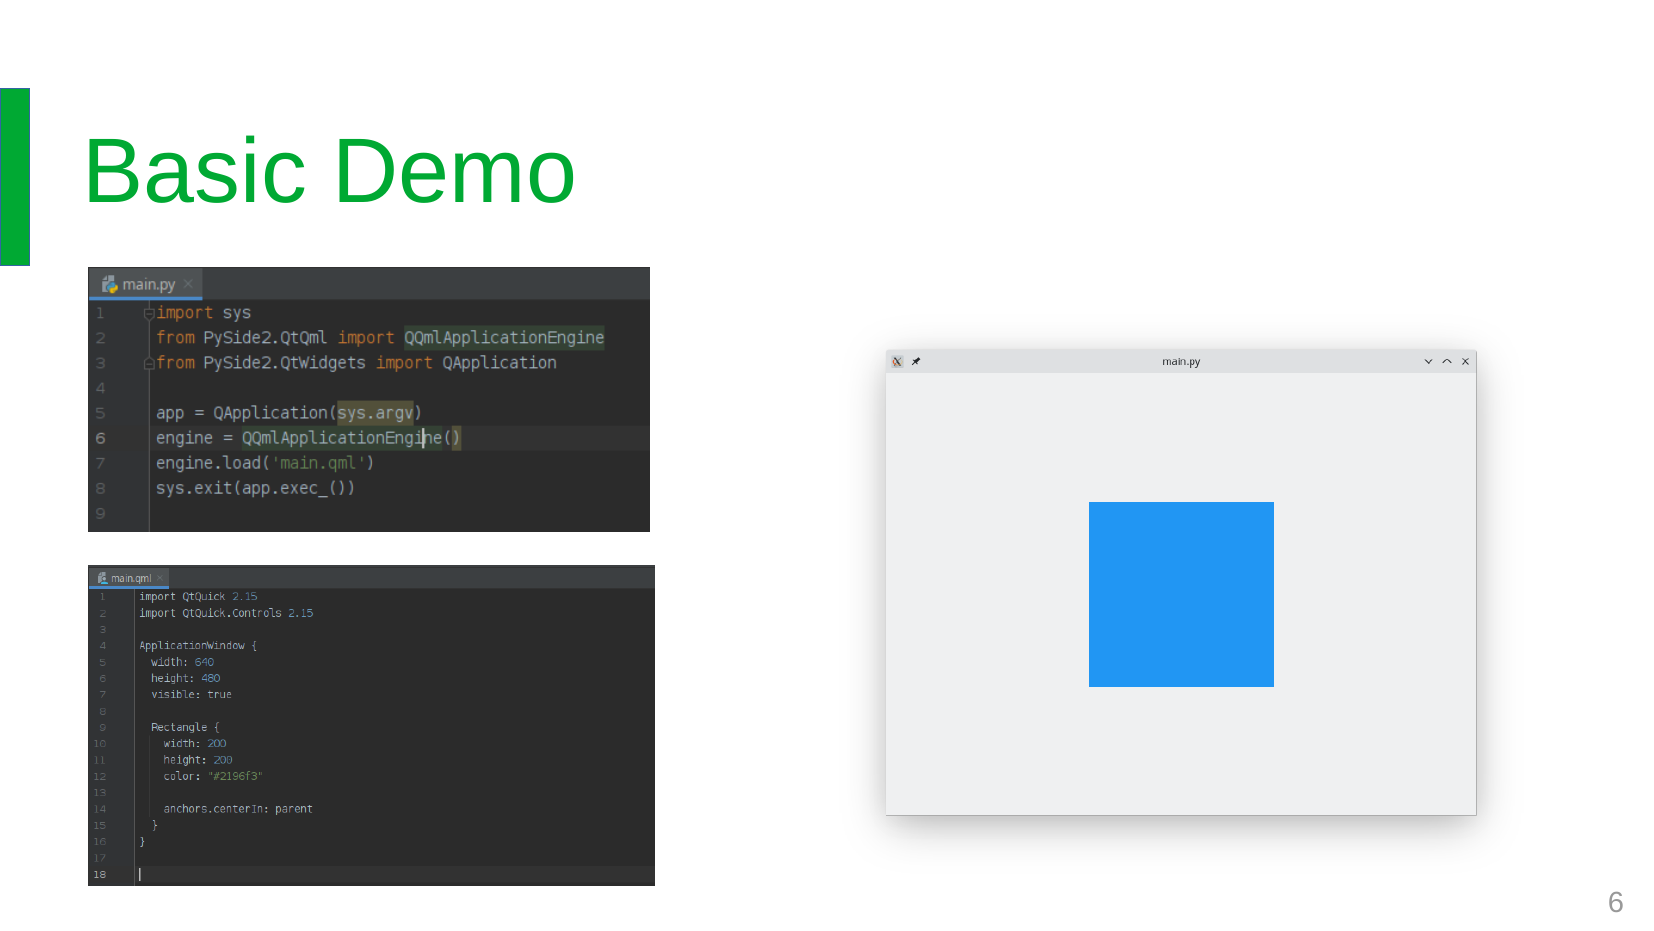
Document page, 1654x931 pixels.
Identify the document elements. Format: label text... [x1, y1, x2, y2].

title Basic Demo [82, 92, 1571, 249]
picture [826, 301, 1536, 886]
picture [88, 267, 650, 532]
picture [88, 565, 655, 886]
